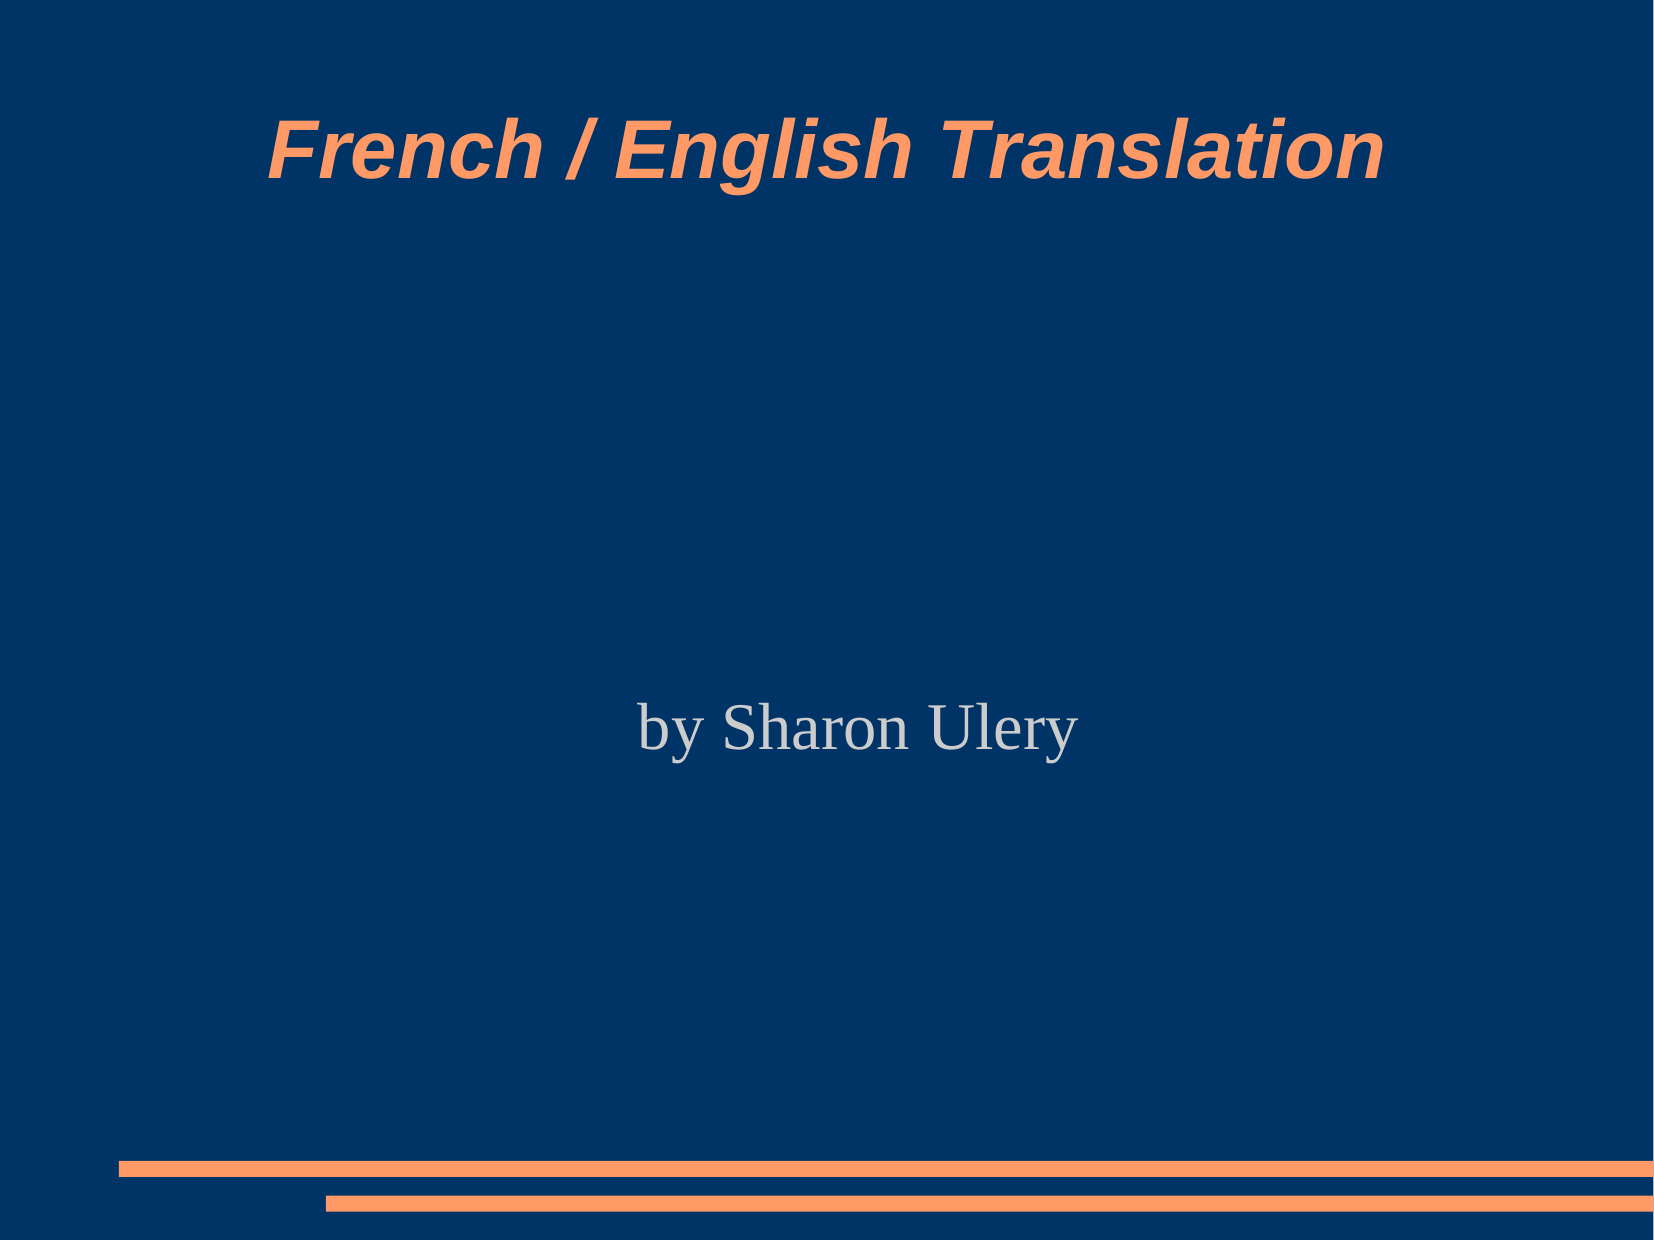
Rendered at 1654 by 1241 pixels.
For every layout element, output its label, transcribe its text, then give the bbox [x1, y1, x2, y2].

subtitle by Sharon Ulery [121, 322, 1561, 1133]
title French / English Translation [121, 46, 1534, 254]
